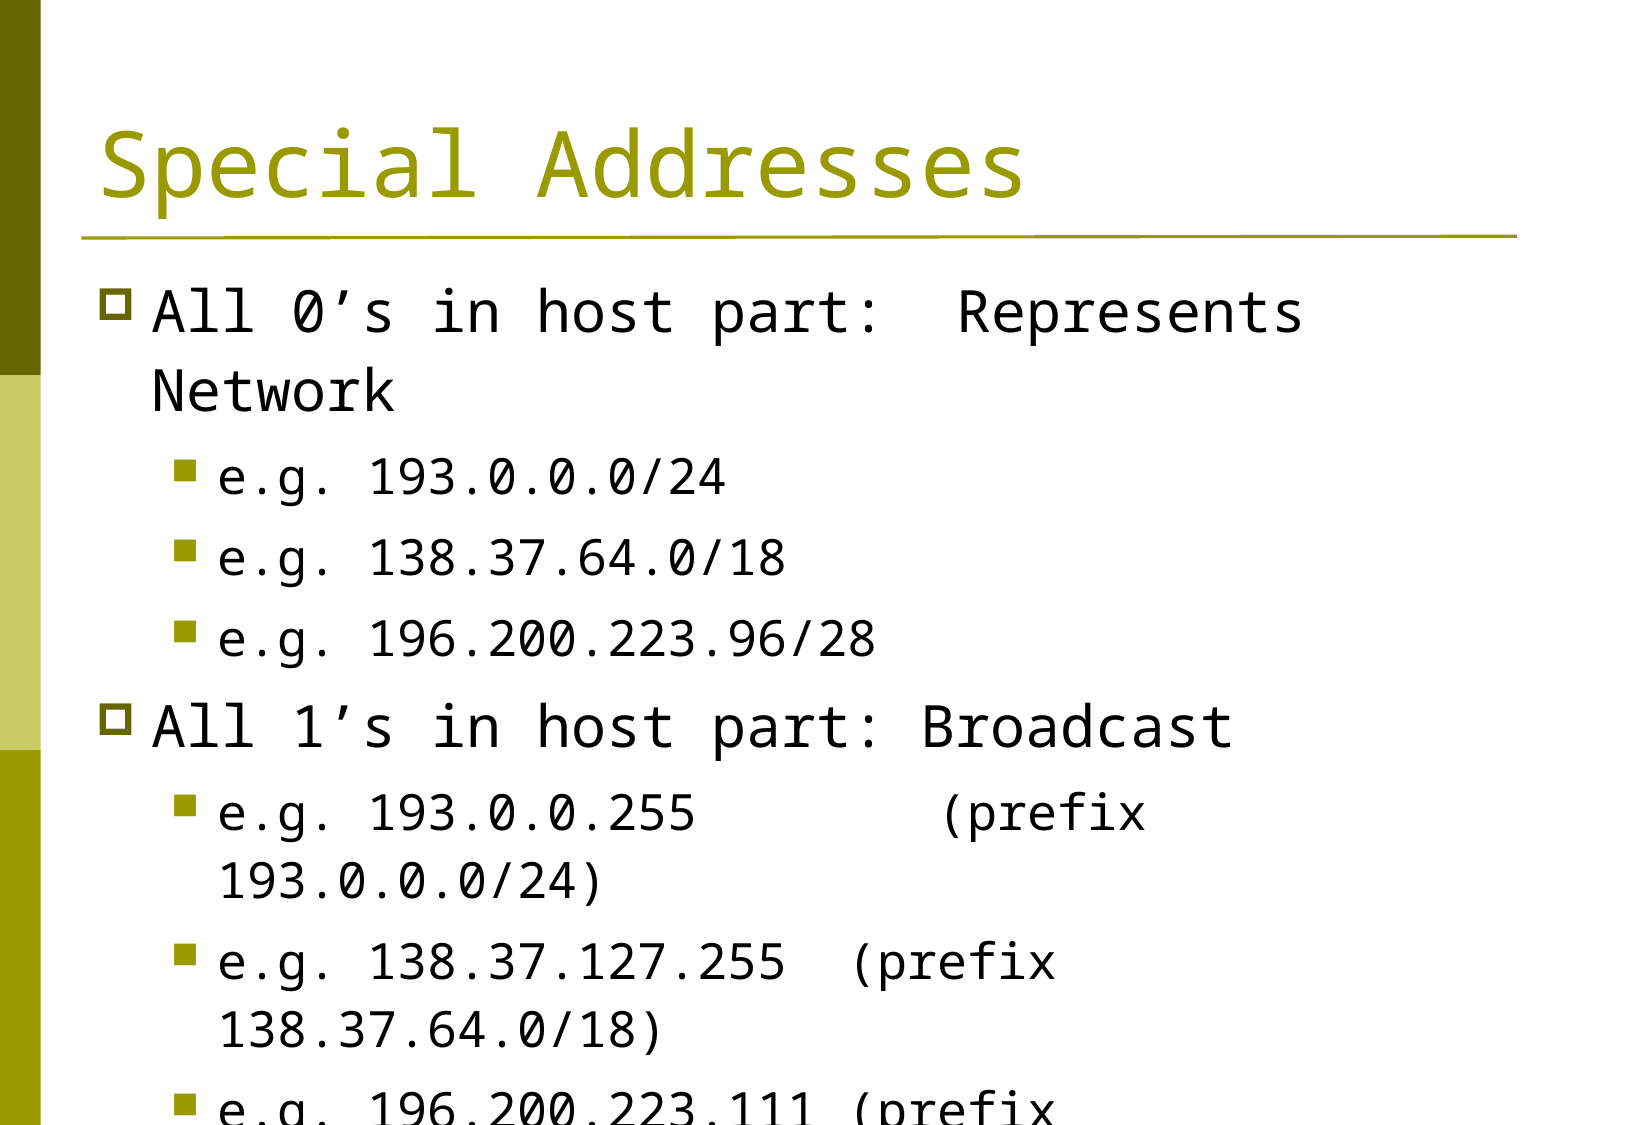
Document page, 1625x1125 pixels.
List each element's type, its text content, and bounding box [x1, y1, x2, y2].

title Special Addresses [81, 45, 1544, 233]
list All 0’s in host part: Represents Network e.g. 193.0.0.0/24 e.g. 138.37.64.0/18 e.g. 196.200.223.96/28 All 1’s in host part: Broadcast e.g. 193.0.0.255 (prefix 193.0.0.0/24)‏ e.g. 138.37.127.255 (prefix 138.37.64.0/18)‏ e.g. 196.200.223.111 (prefix 196.200.223.96/28)‏ 127.0.0.0/8: Loopback address (127.0.0.1)‏ 0.0.0.0: Various special purposes [81, 262, 1544, 1044]
